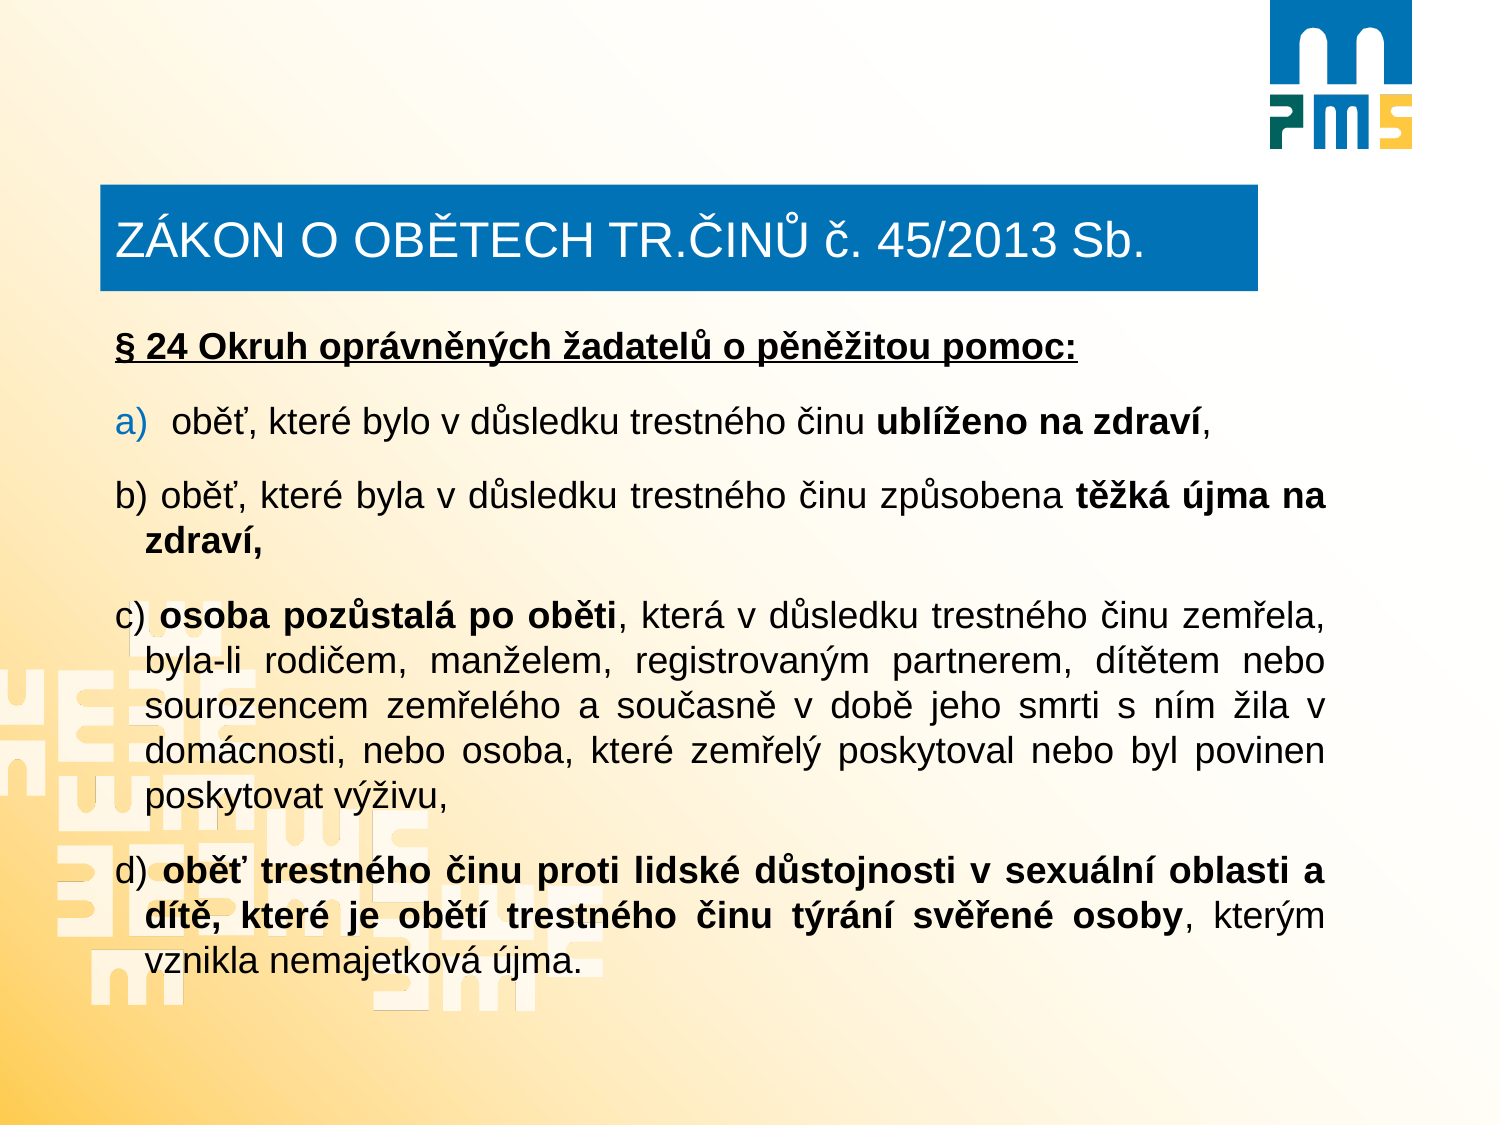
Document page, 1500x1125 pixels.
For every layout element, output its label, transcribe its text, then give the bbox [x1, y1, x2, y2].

title ZÁKON O OBĚTECH TR.ČINŮ č. 45/2013 Sb. [100, 184, 1258, 292]
picture [0, 0, 1500, 1125]
text_box § 24 Okruh oprávněných žadatelů o pěněžitou pomoc: oběť, které bylo v důsledku trestného činu ublíženo na zdraví, b) oběť, které byla v důsledku trestného činu způsobena těžká újma na zdraví, c) osoba pozůstalá po oběti, která v důsledku trestného činu zemřela, byla-li rodičem, manželem, registrovaným partnerem, dítětem nebo sourozencem zemřelého a současně v době jeho smrti s ním žila v domácnosti, nebo osoba, které zemřelý poskytoval nebo byl povinen poskytovat výživu, d) oběť trestného činu proti lidské důstojnosti v sexuální oblasti a dítě, které je obětí trestného činu týrání svěřené osoby, kterým vznikla nemajetková újma. [100, 314, 1341, 1000]
